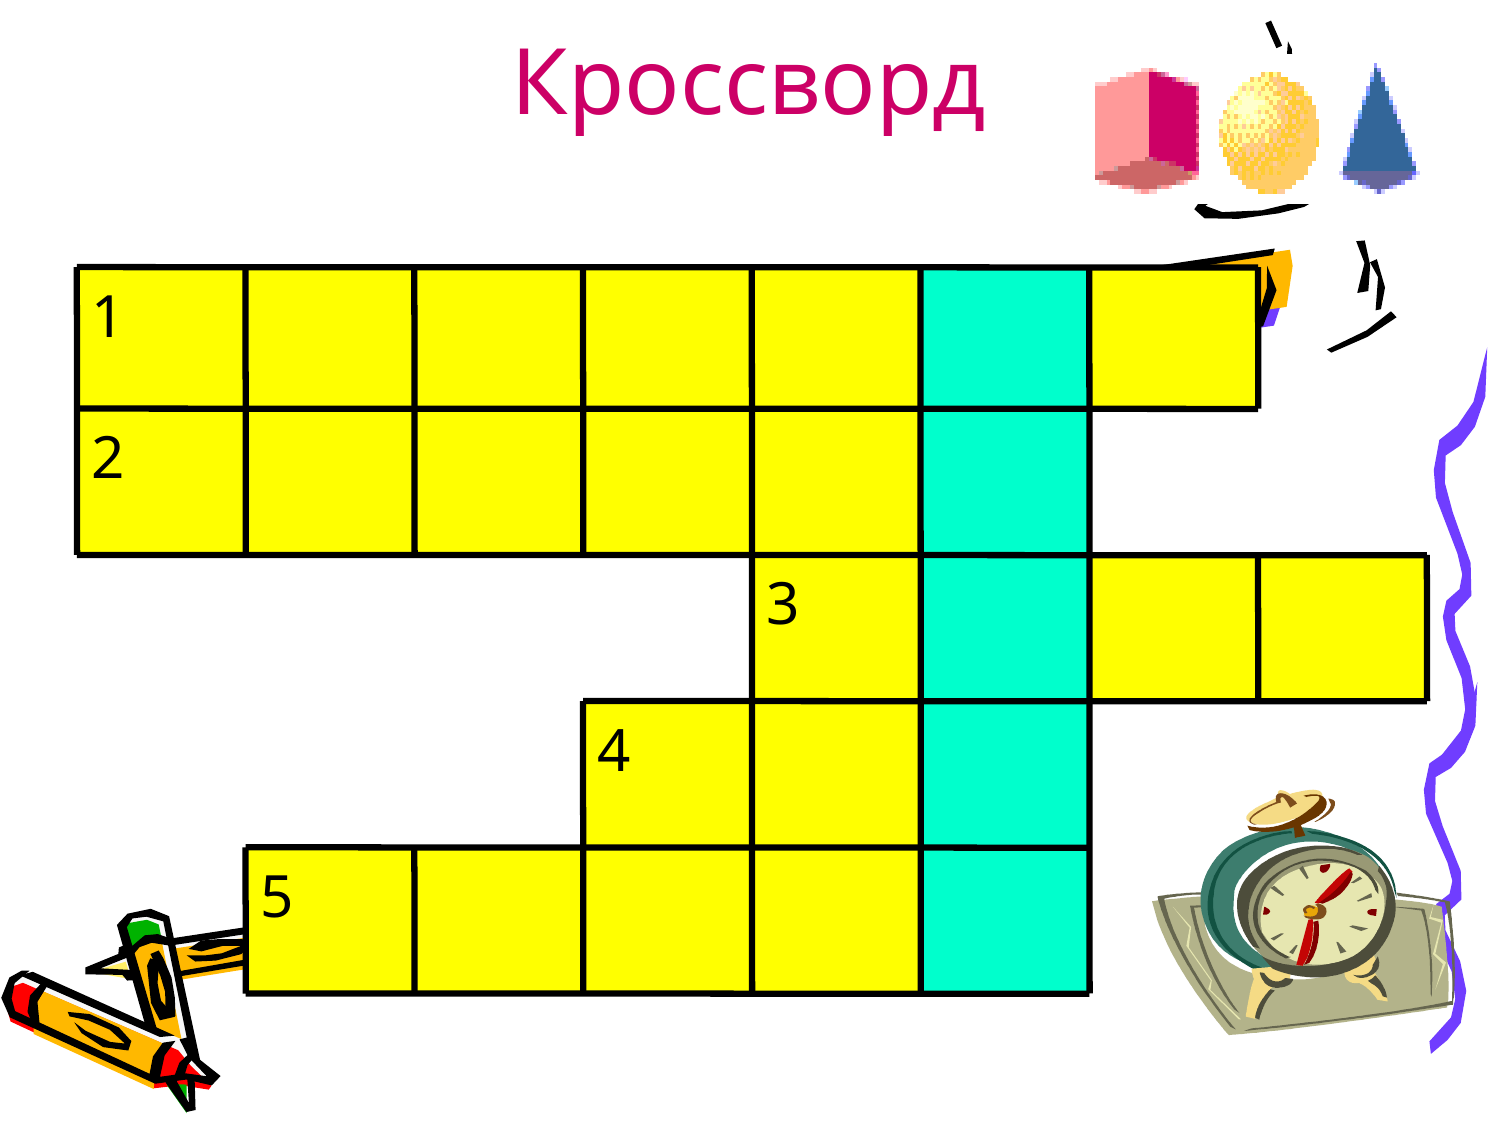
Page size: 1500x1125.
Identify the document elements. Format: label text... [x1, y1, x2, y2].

text_box [756, 851, 917, 990]
text_box [587, 412, 748, 551]
text_box 1 [80, 271, 242, 405]
text_box Кроссворд [72, 16, 1426, 149]
text_box [756, 412, 917, 551]
picture [1080, 54, 1436, 204]
text_box [756, 705, 917, 844]
text_box [418, 851, 580, 990]
text_box [587, 851, 748, 990]
text_box [755, 271, 917, 405]
text_box [1093, 559, 1255, 698]
text_box 2 [81, 412, 242, 551]
text_box [1093, 271, 1255, 405]
text_box [249, 412, 411, 551]
text_box [418, 271, 580, 405]
picture [1151, 786, 1460, 1039]
text_box [587, 271, 748, 405]
text_box 3 [756, 559, 917, 698]
text_box [249, 271, 411, 405]
text_box [418, 412, 580, 551]
text_box [1262, 559, 1423, 698]
text_box 4 [587, 705, 748, 844]
text_box 5 [249, 851, 411, 990]
